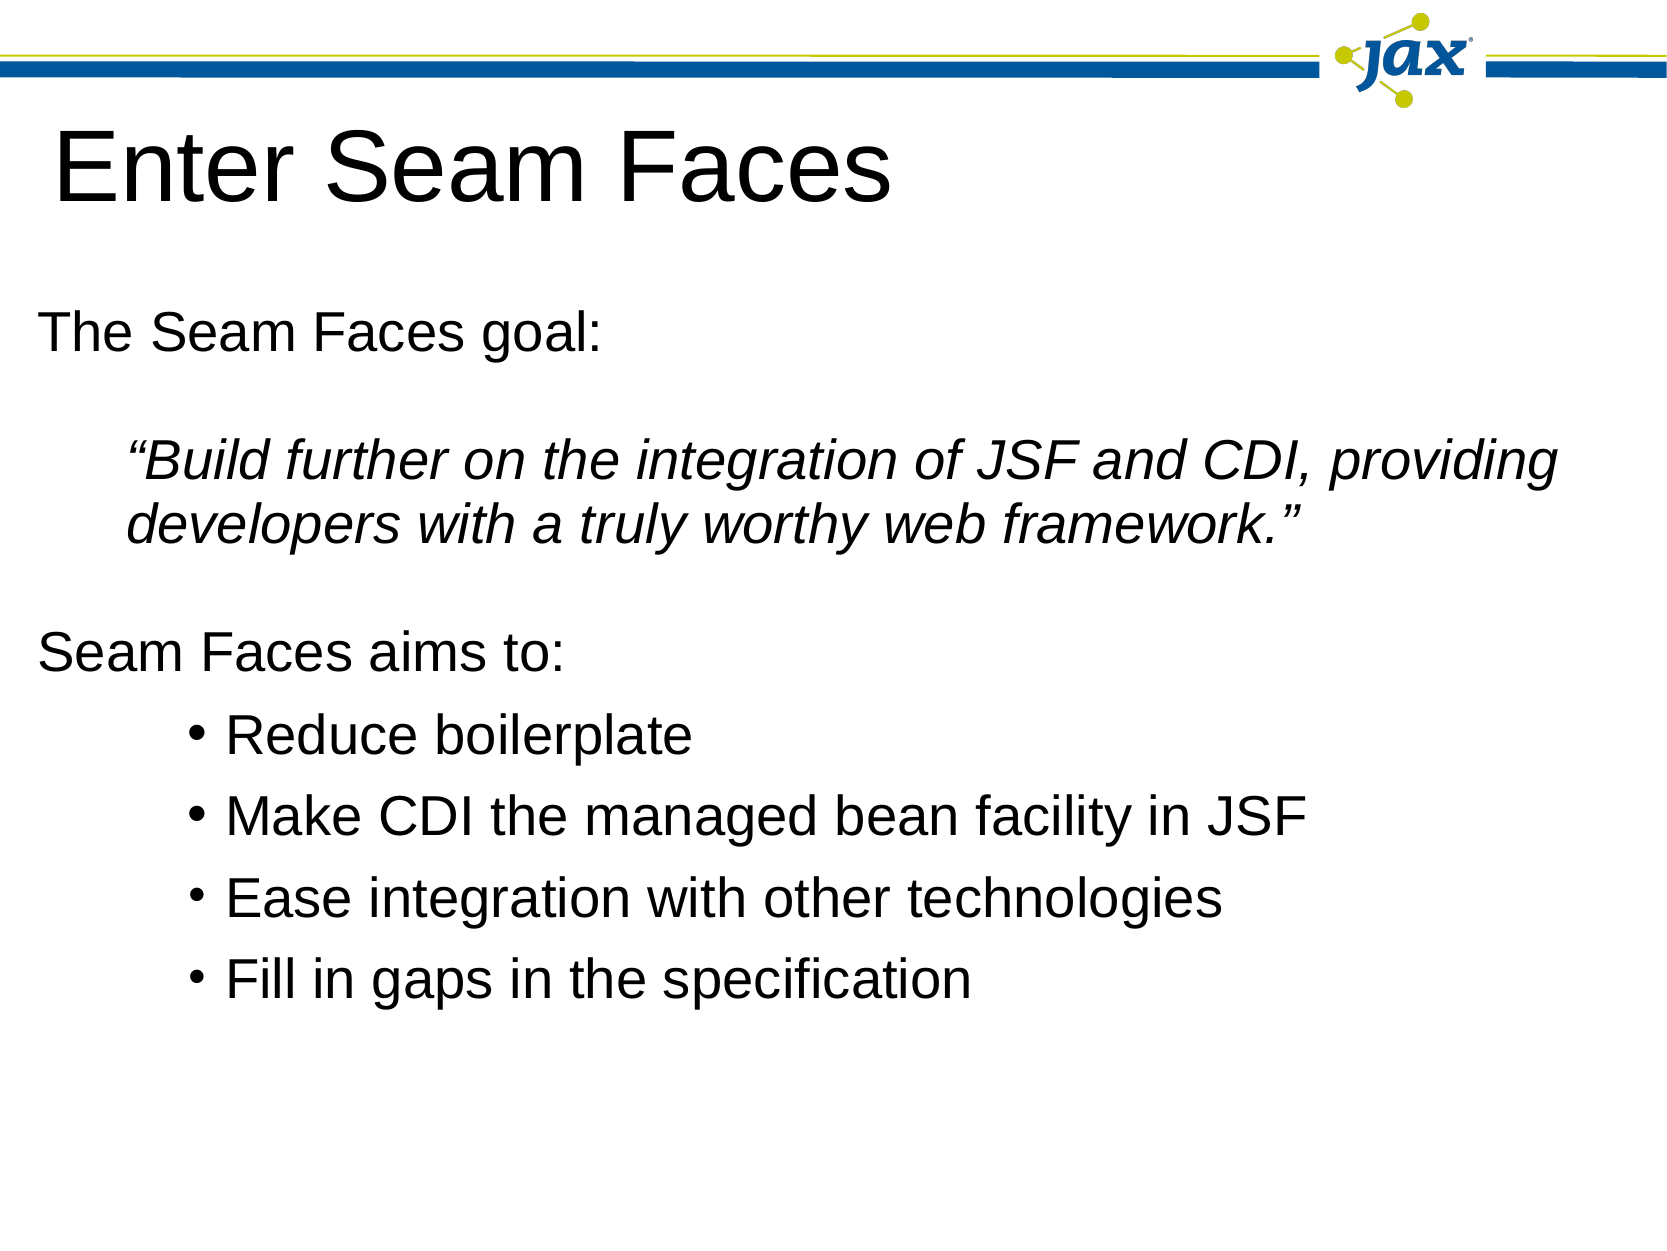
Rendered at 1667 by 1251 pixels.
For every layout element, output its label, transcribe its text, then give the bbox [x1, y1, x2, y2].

list The Seam Faces goal: “Build further on the integration of JSF and CDI, providing developers with a truly worthy web framework.” Seam Faces aims to: Reduce boilerplate Make CDI the managed bean facility in JSF Ease integration with other technologies Fill in gaps in the specification [37, 300, 1613, 1158]
title Enter Seam Faces [37, 91, 1651, 230]
picture [1335, 13, 1473, 91]
